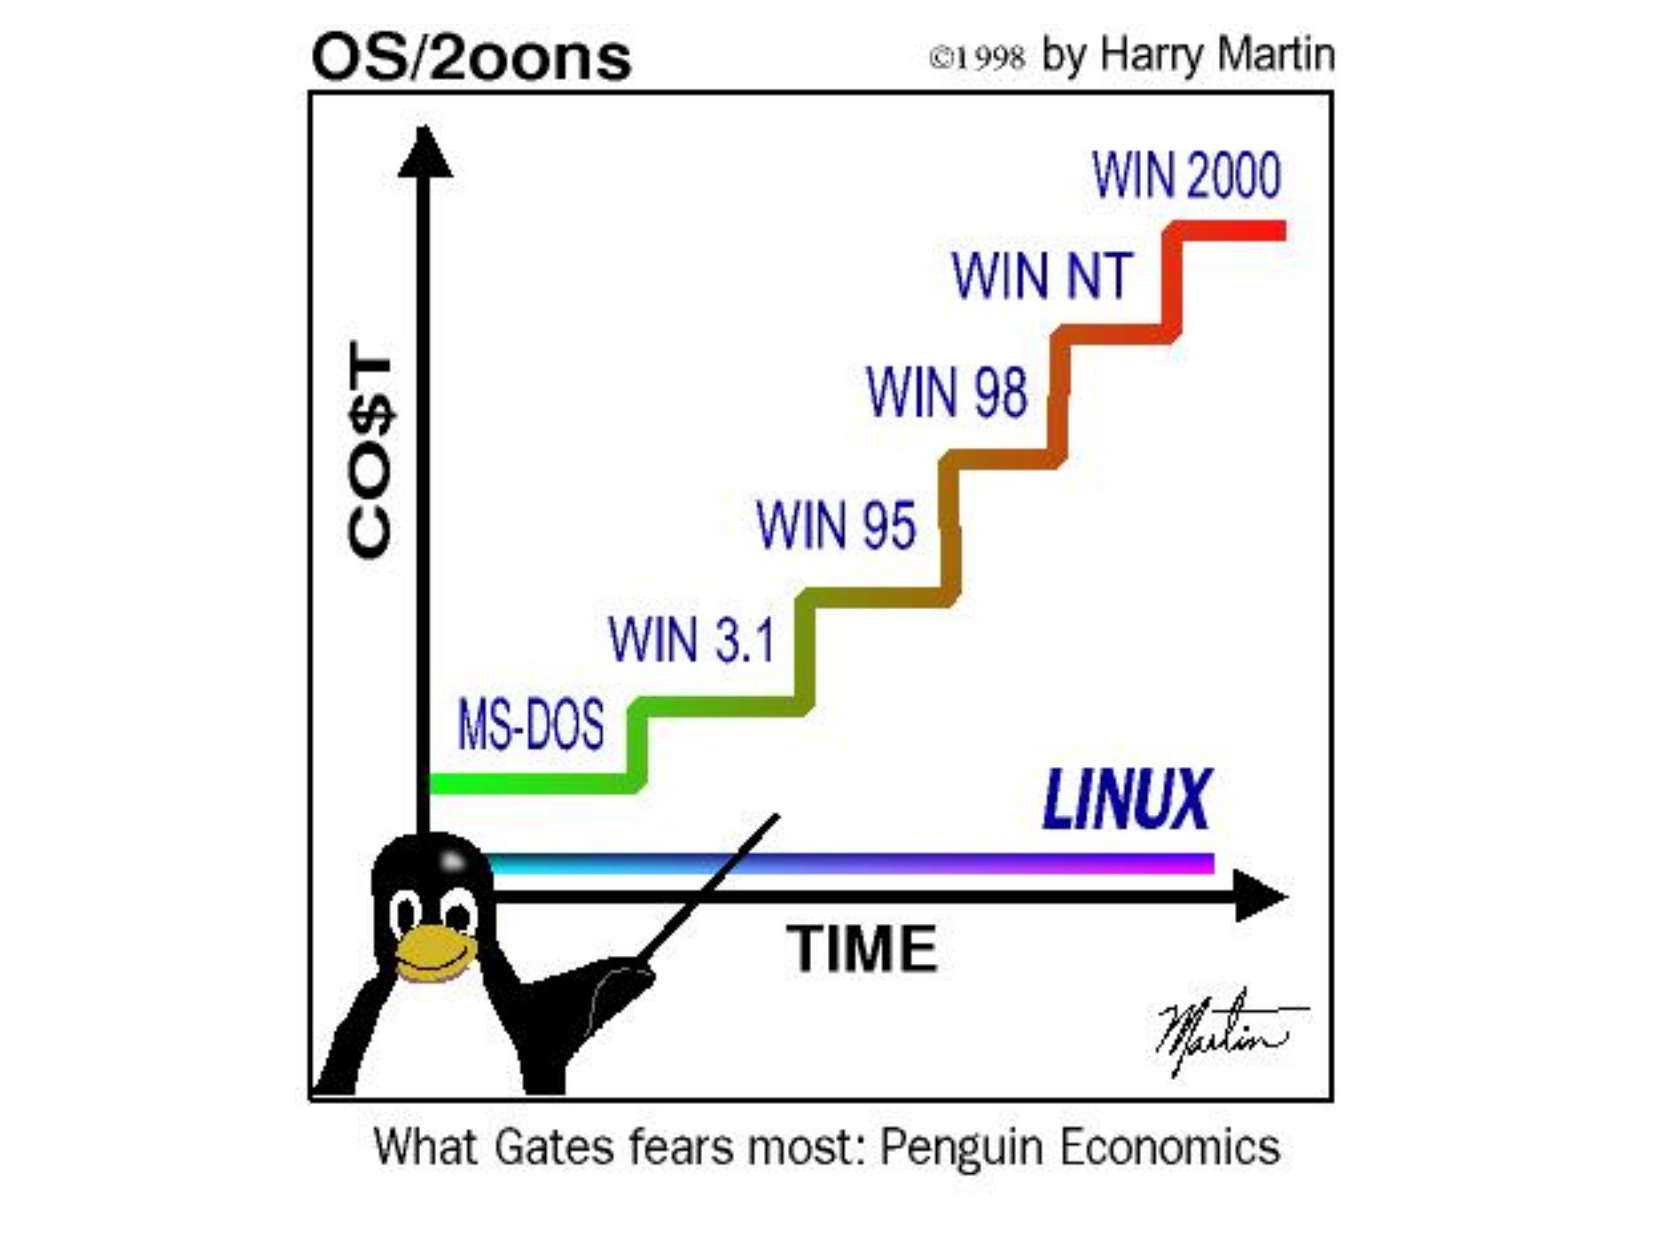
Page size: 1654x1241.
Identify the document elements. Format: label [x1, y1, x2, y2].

picture [295, 24, 1359, 1205]
